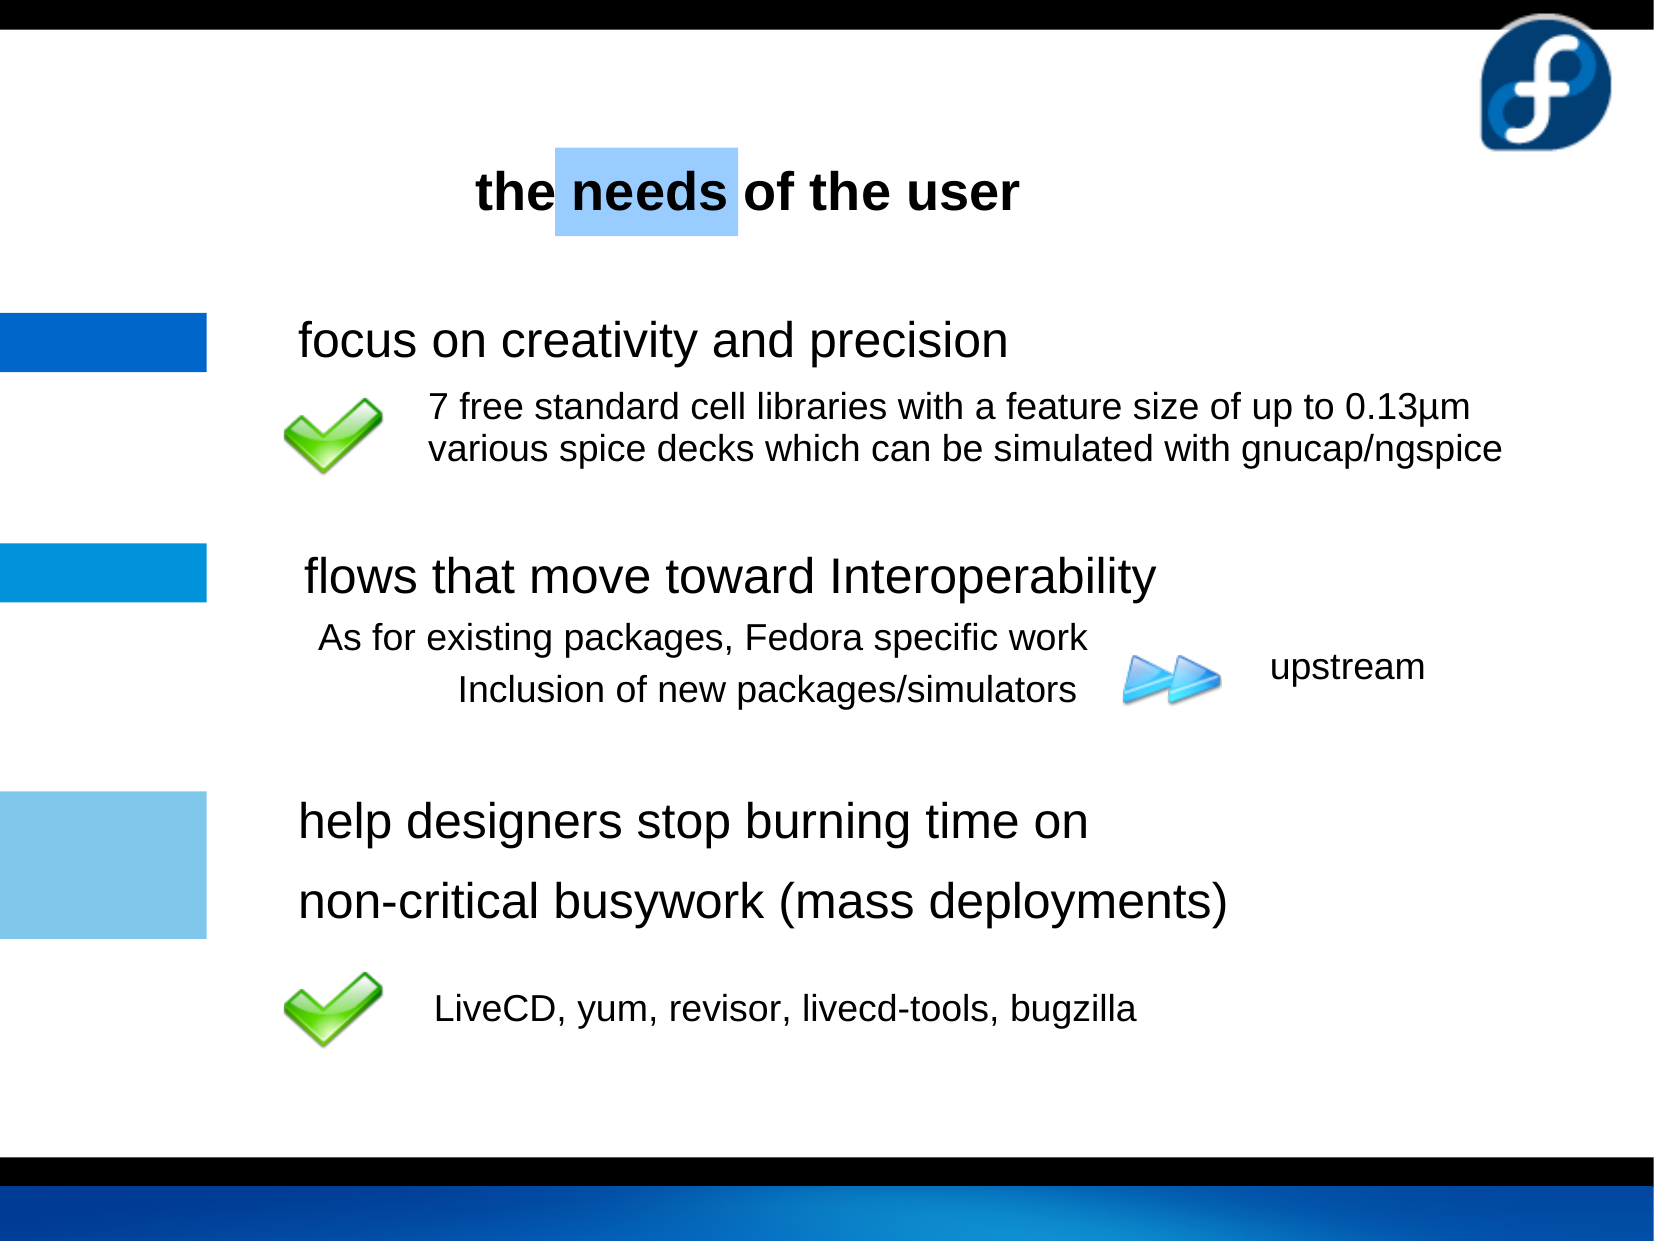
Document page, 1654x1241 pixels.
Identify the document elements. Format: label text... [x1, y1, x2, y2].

picture [283, 389, 384, 490]
text_box focus on creativity and precision [283, 304, 1307, 378]
text_box [0, 791, 207, 939]
text_box upstream [1255, 638, 1441, 695]
text_box [0, 312, 207, 373]
text_box help designers stop burning time on non-critical busywork (mass deployments) [283, 785, 1554, 937]
text_box flows that move toward Interoperability [289, 540, 1619, 689]
text_box Inclusion of new packages/simulators [442, 661, 1093, 723]
picture [0, 1186, 1654, 1241]
text_box [555, 147, 739, 153]
text_box [0, 543, 207, 603]
text_box the needs of the user [460, 153, 1035, 229]
text_box [555, 229, 739, 237]
text_box LiveCD, yum, revisor, livecd-tools, bugzilla [419, 980, 1152, 1038]
text_box As for existing packages, Fedora specific work [303, 608, 1103, 666]
picture [838, 12, 1622, 254]
text_box 7 free standard cell libraries with a feature size of up to 0.13µm various spice decks which can be simulated with gnucap/ngspice [413, 378, 1521, 478]
picture [283, 963, 384, 1063]
picture [1122, 632, 1222, 733]
